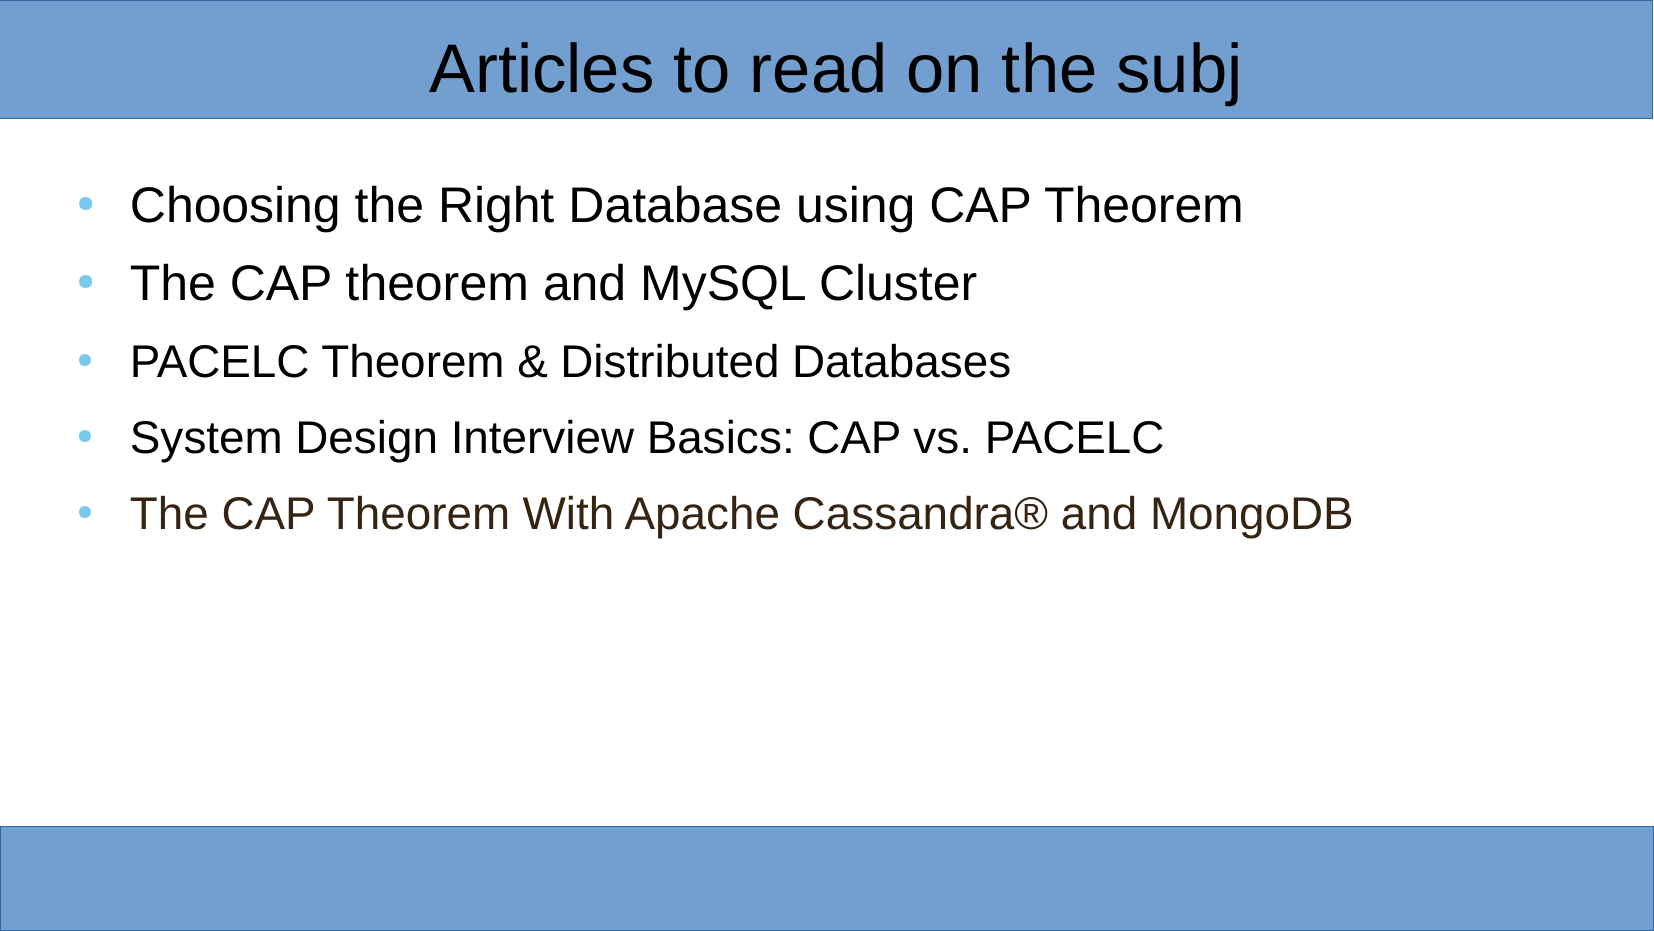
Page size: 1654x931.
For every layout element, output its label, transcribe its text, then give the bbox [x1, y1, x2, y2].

list Choosing the Right Database using CAP Theorem The CAP theorem and MySQL Cluster PACELC Theorem & Distributed Databases System Design Interview Basics: CAP vs. PACELC The CAP Theorem With Apache Cassandra® and MongoDB [59, 177, 1595, 798]
title Articles to read on the subj [59, 29, 1595, 108]
